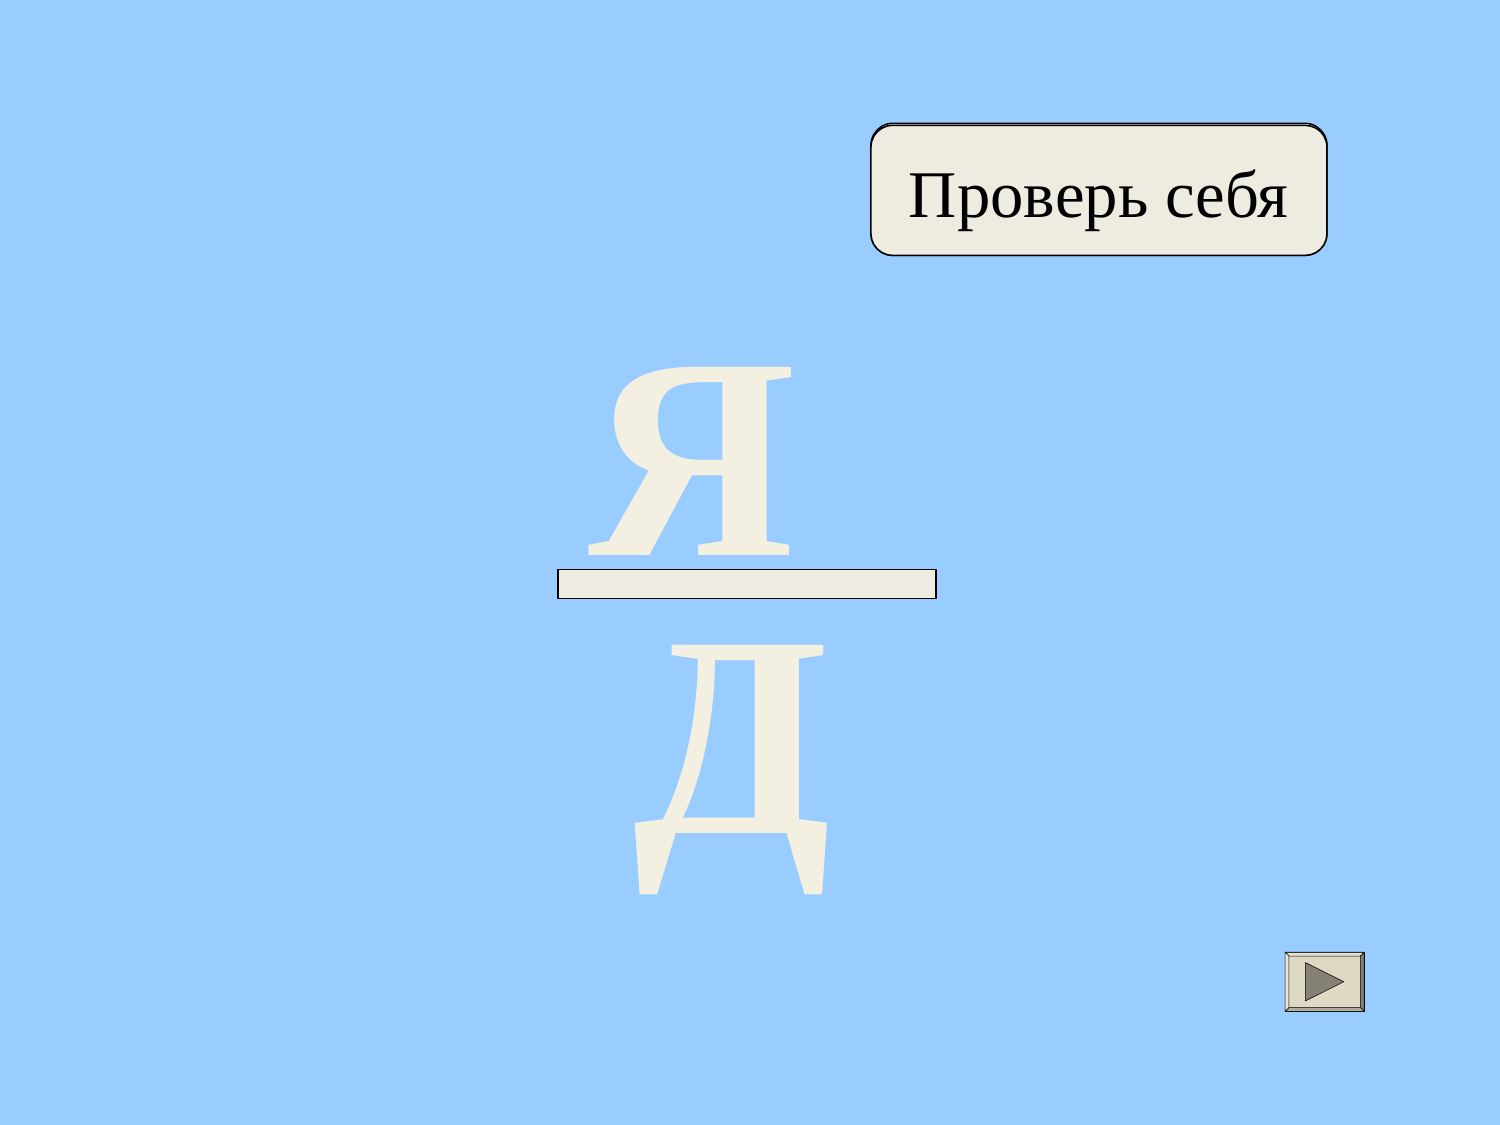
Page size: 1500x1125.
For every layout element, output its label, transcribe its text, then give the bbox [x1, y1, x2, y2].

text_box Я [439, 260, 1017, 621]
text_box Д [444, 538, 1021, 899]
text_box [1286, 952, 1365, 1012]
text_box Проверь себя [871, 125, 1327, 240]
text_box [557, 569, 936, 599]
text_box [869, 130, 1326, 261]
